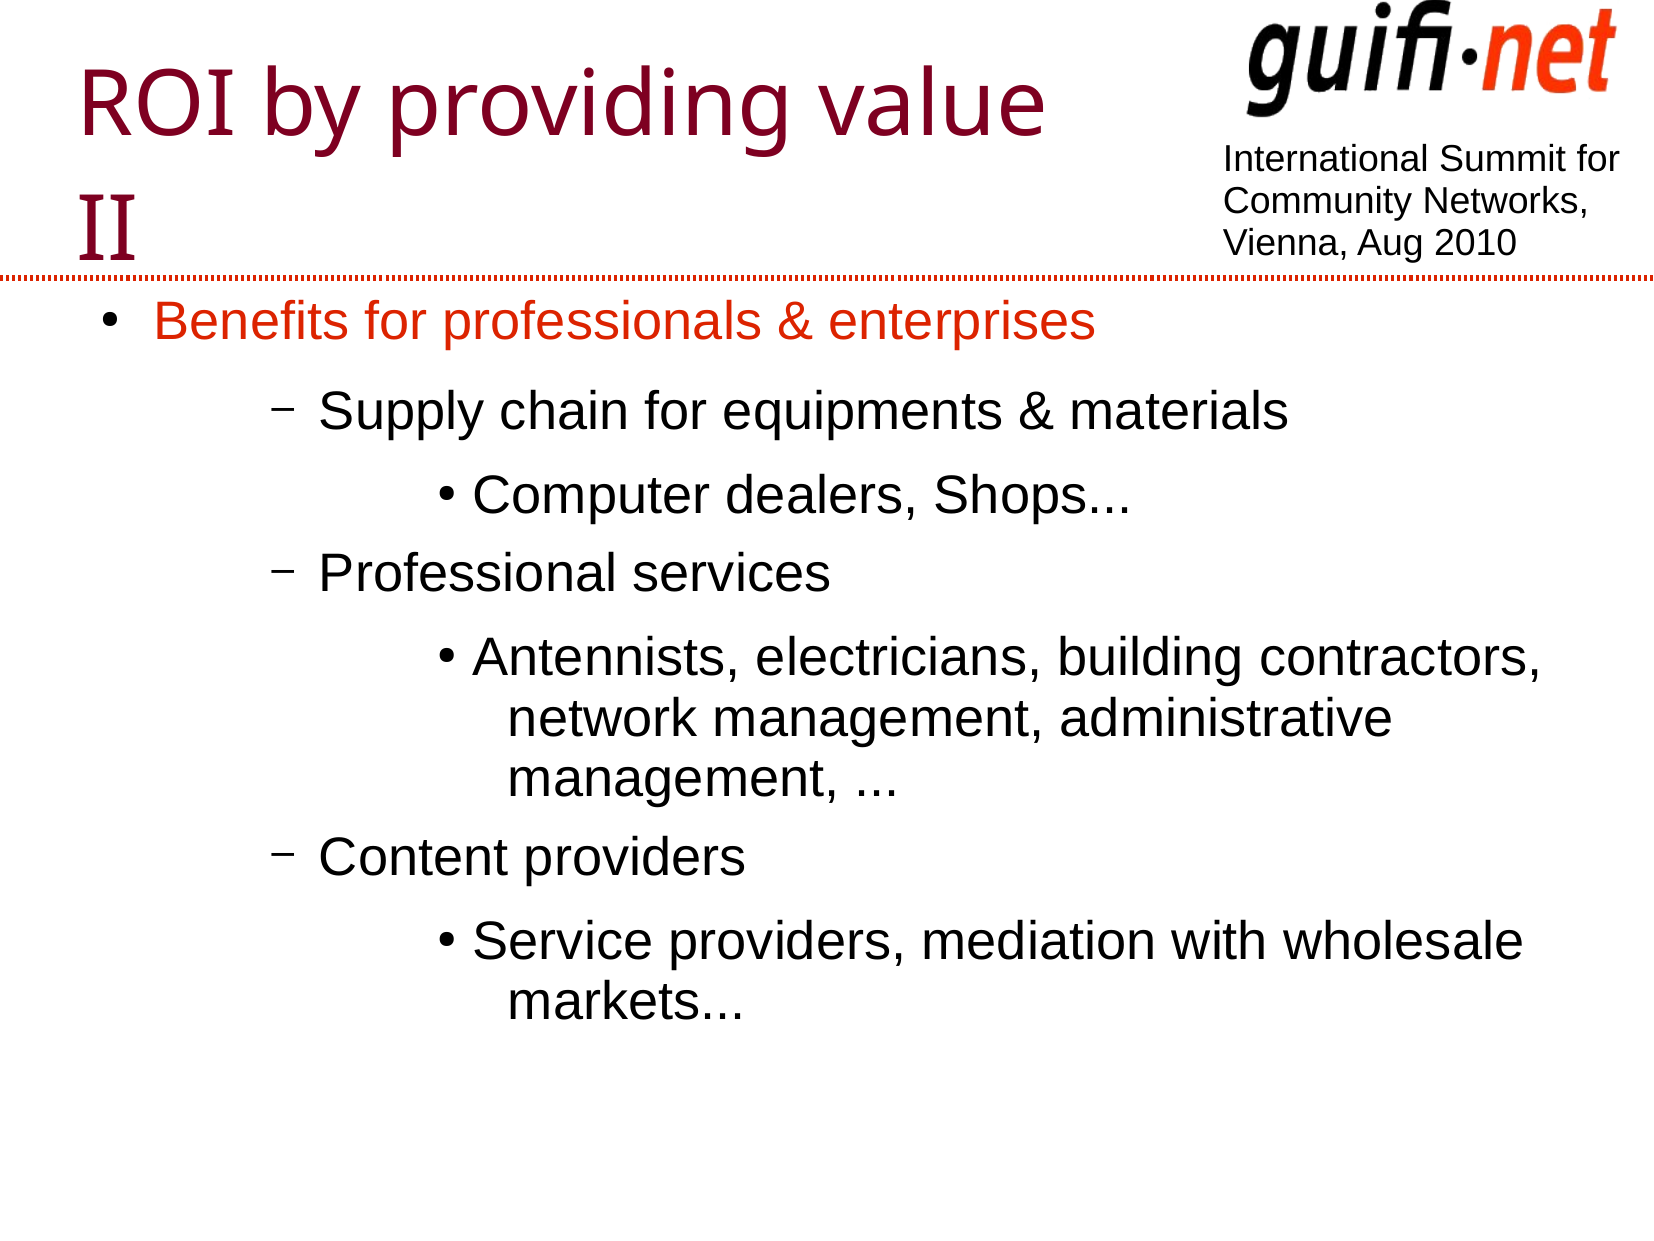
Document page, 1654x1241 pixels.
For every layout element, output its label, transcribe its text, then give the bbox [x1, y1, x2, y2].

list Benefits for professionals & enterprises Supply chain for equipments & materials Computer dealers, Shops... Professional services Antennists, electricians, building contractors, network management, administrative management, ... Content providers Service providers, mediation with wholesale markets... [82, 290, 1571, 1094]
picture [1240, 0, 1625, 119]
title ROI by providing value II [76, 55, 1093, 270]
